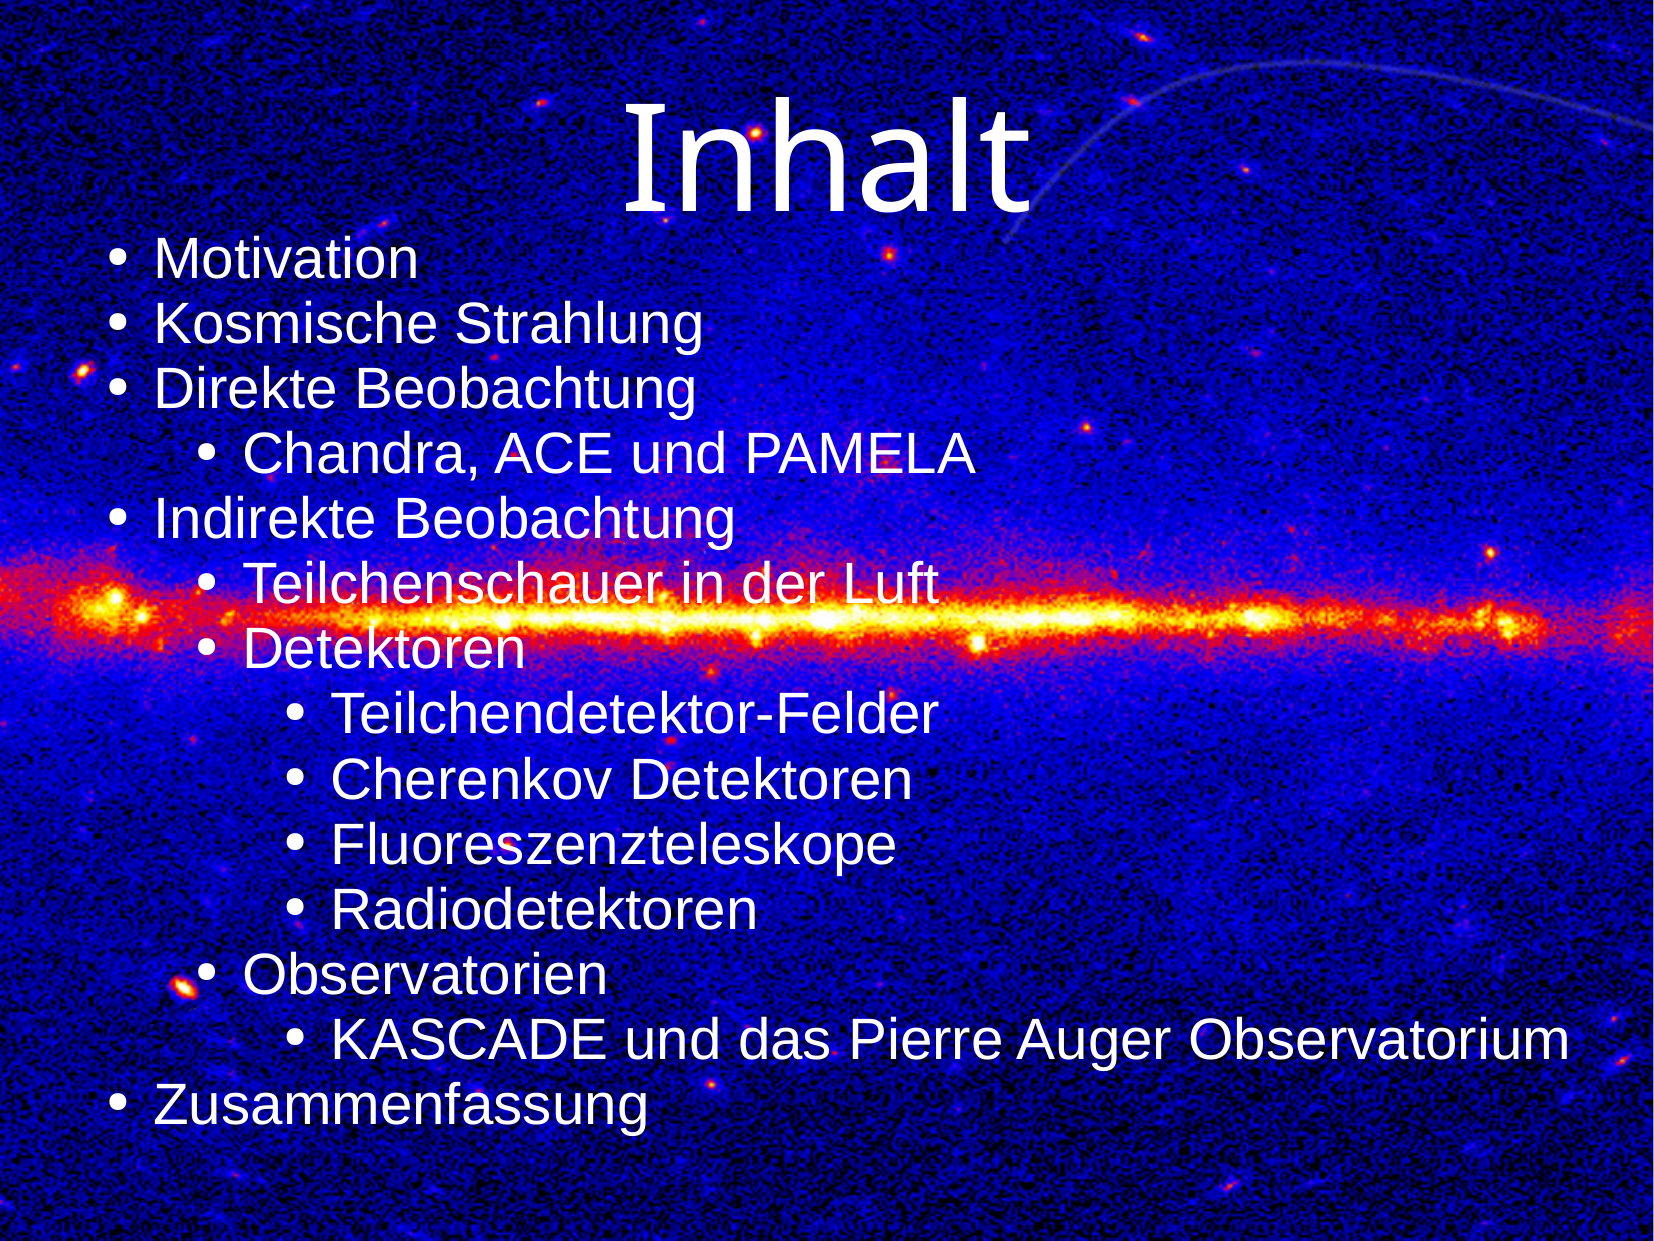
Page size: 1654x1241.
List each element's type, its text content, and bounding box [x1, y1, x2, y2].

title Inhalt [82, 49, 1571, 227]
subtitle Motivation Kosmische Strahlung Direkte Beobachtung Chandra, ACE und PAMELA Indirekte Beobachtung Teilchenschauer in der Luft Detektoren Teilchendetektor-Felder Cherenkov Detektoren Fluoreszenzteleskope Radiodetektoren Observatorien KASCADE und das Pierre Auger Observatorium Zusammenfassung [82, 227, 1625, 1135]
picture [0, 0, 1654, 1241]
